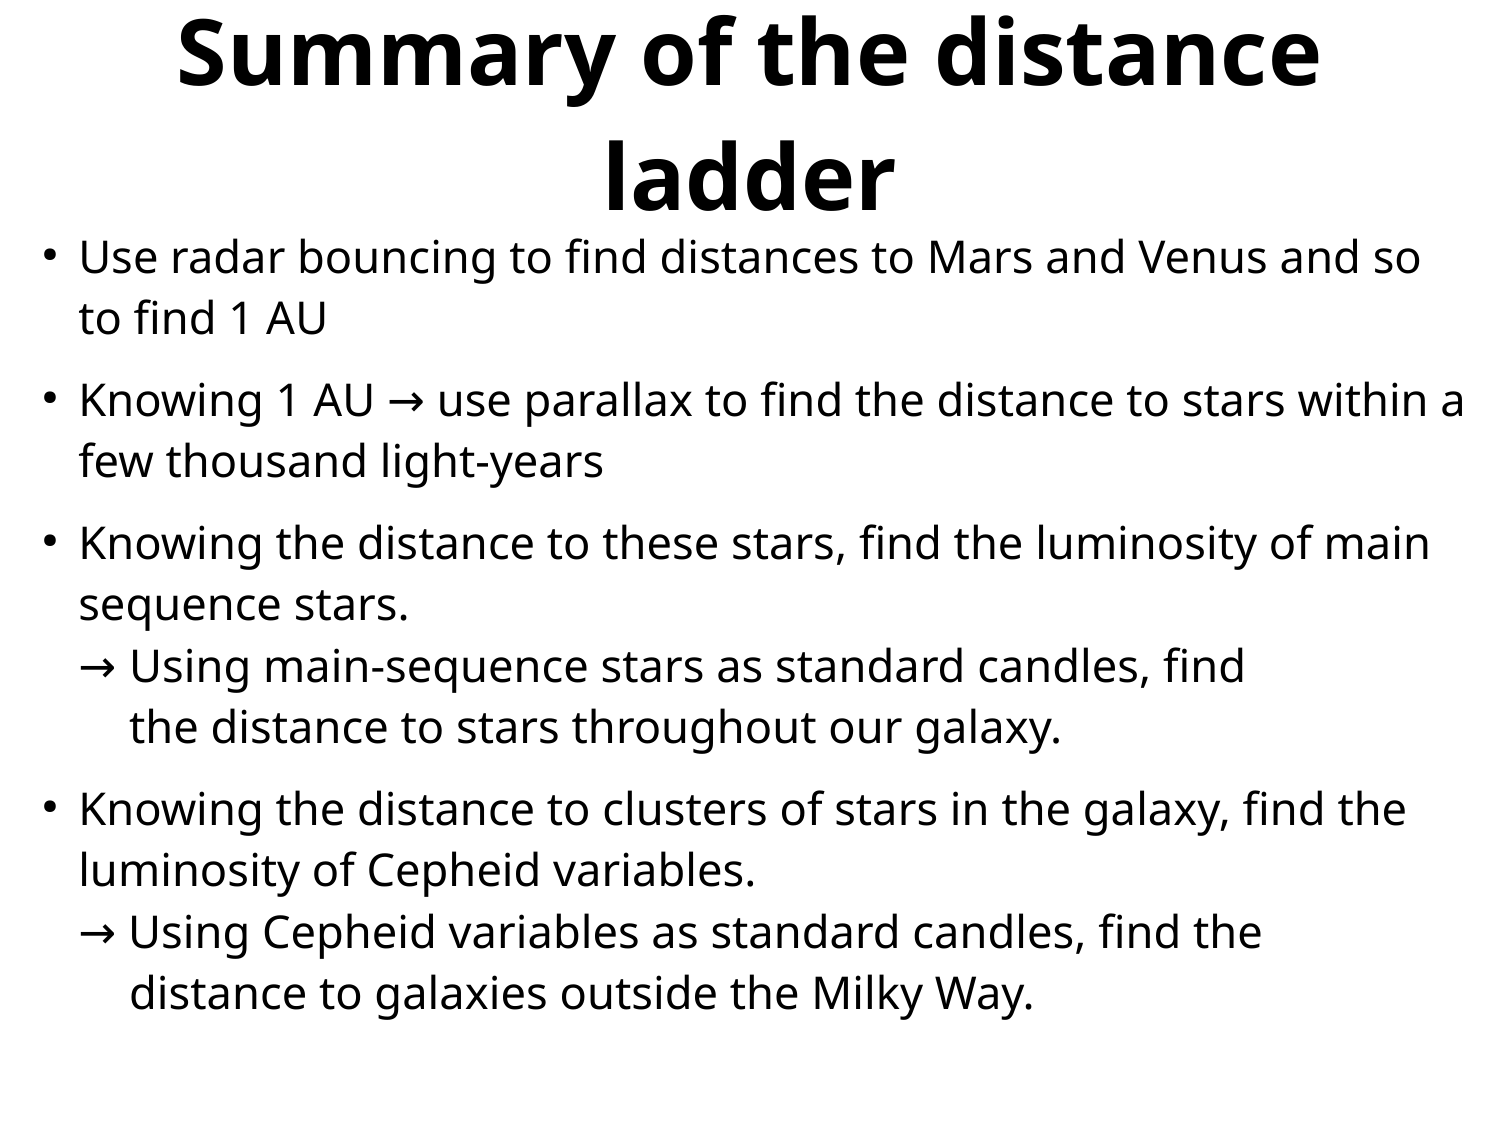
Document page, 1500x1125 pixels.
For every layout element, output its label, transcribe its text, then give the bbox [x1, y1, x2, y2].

title Summary of the distance ladder [30, 29, 1471, 196]
list Use radar bouncing to find distances to Mars and Venus and so to find 1 AU Knowing 1 AU → use parallax to find the distance to stars within a few thousand light-years Knowing the distance to these stars, find the luminosity of main sequence stars. → Using main-sequence stars as standard candles, find the distance to stars throughout our galaxy. Knowing the distance to clusters of stars in the galaxy, find the luminosity of Cepheid variables. → Using Cepheid variables as standard candles, find the distance to galaxies outside the Milky Way. [30, 224, 1471, 1096]
